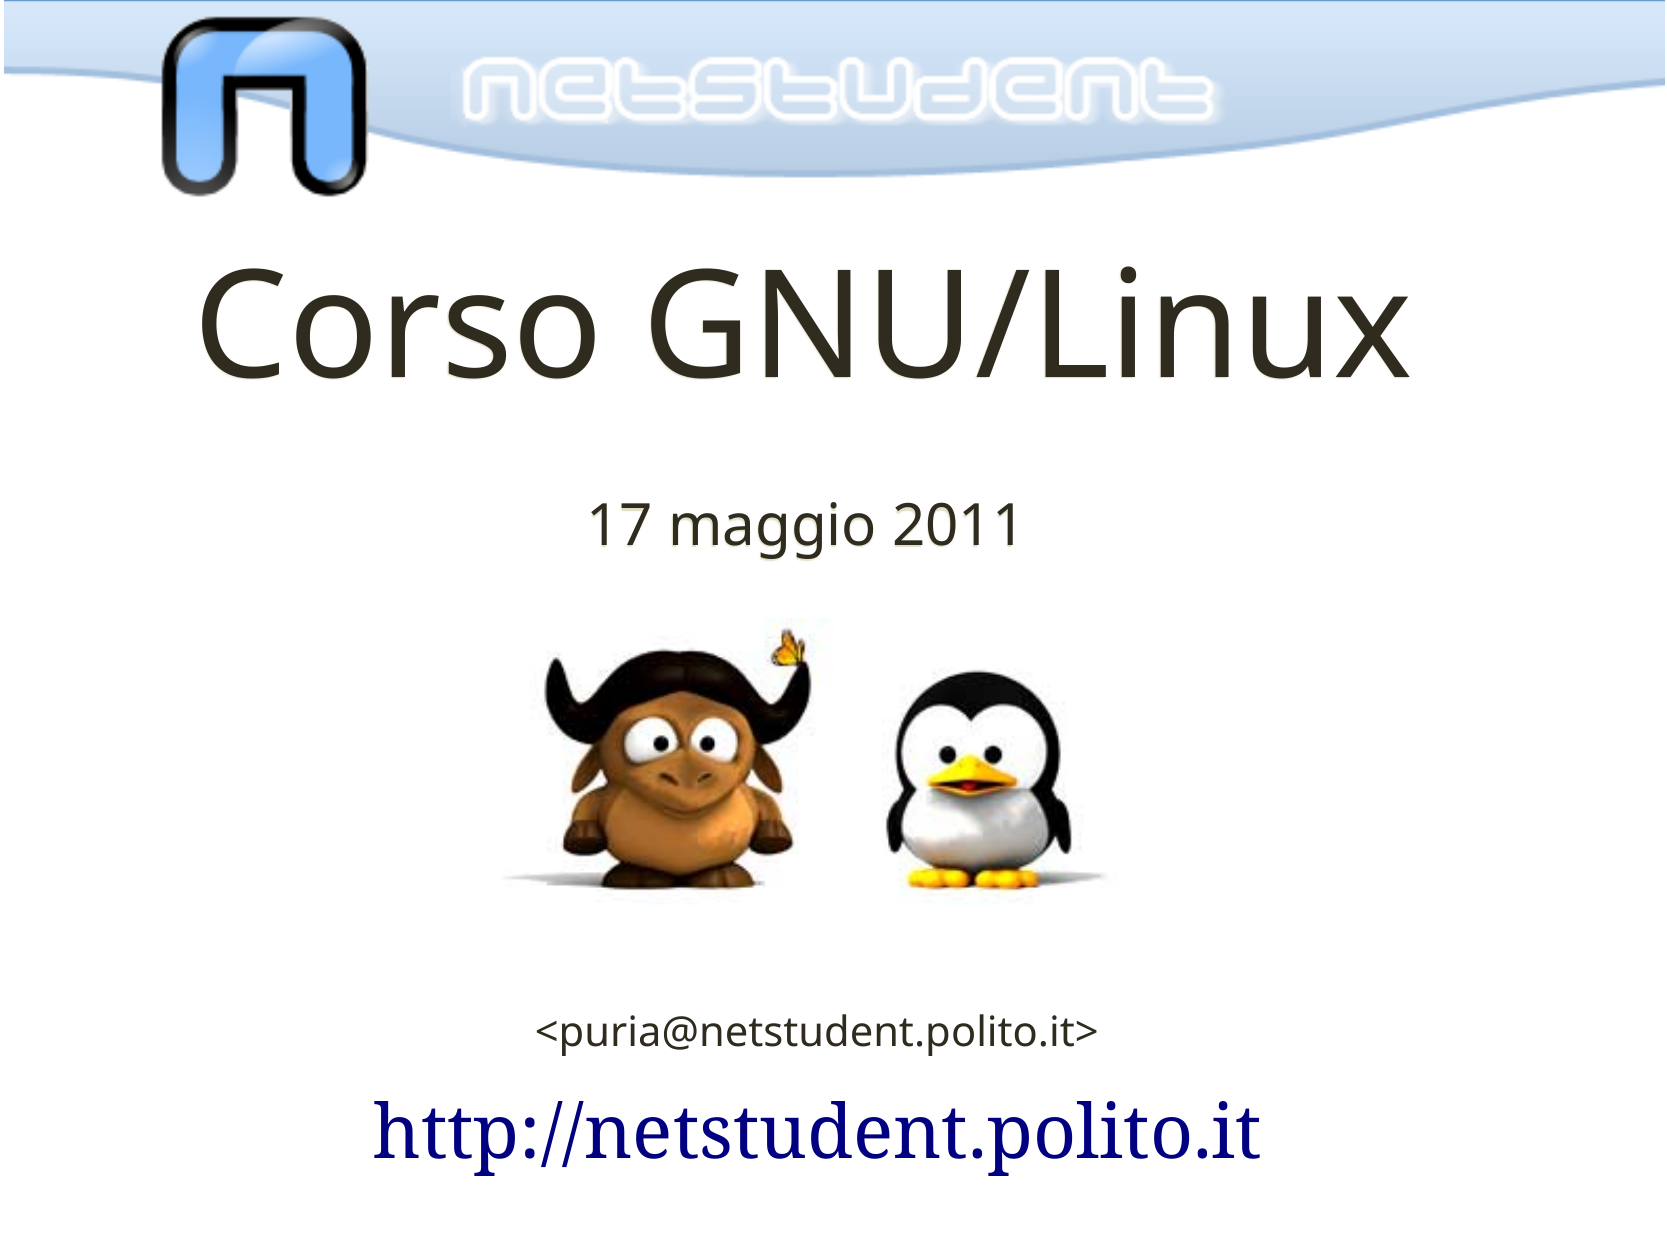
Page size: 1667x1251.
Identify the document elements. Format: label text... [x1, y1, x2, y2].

text_box <puria@netstudent.polito.it> [435, 994, 1199, 1059]
text_box http://netstudent.polito.it [358, 1070, 1271, 1251]
title Corso GNU/Linux [132, 218, 1475, 416]
list 17 maggio 2011 [135, 477, 1477, 636]
picture [0, 0, 1667, 1251]
